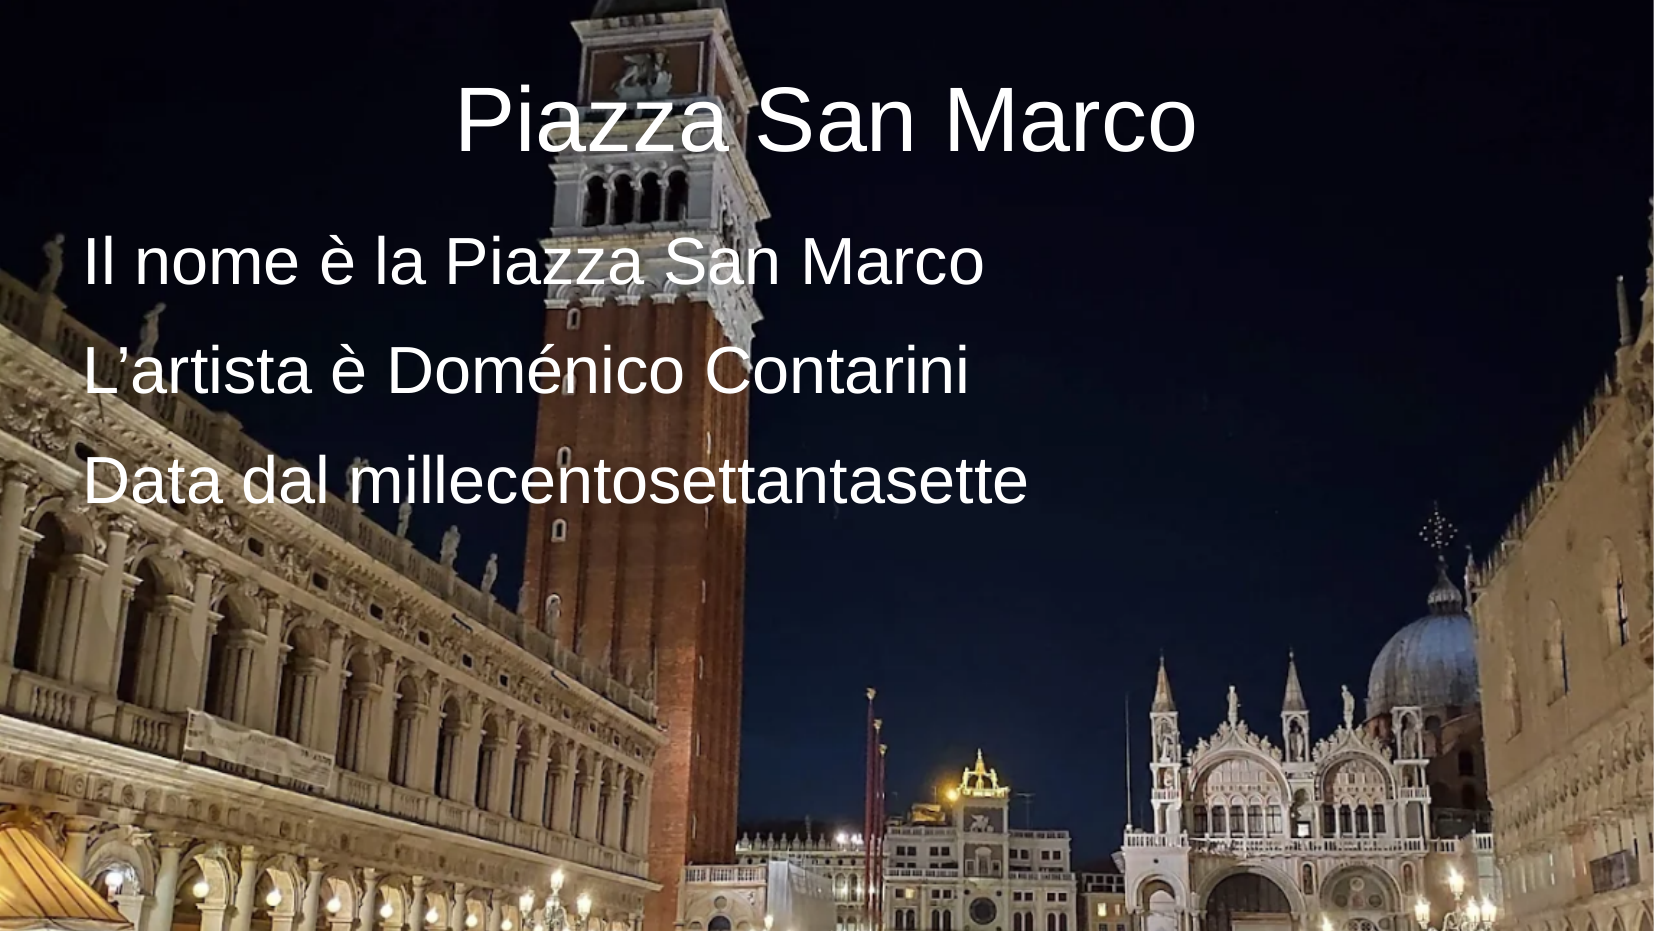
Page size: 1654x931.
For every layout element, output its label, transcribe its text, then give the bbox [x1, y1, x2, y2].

picture [0, 0, 1654, 931]
list Il nome è la Piazza San Marco L’artista è Doménico Contarini Data dal millecentosettantasette [82, 217, 1571, 758]
title Piazza San Marco [82, 37, 1571, 193]
